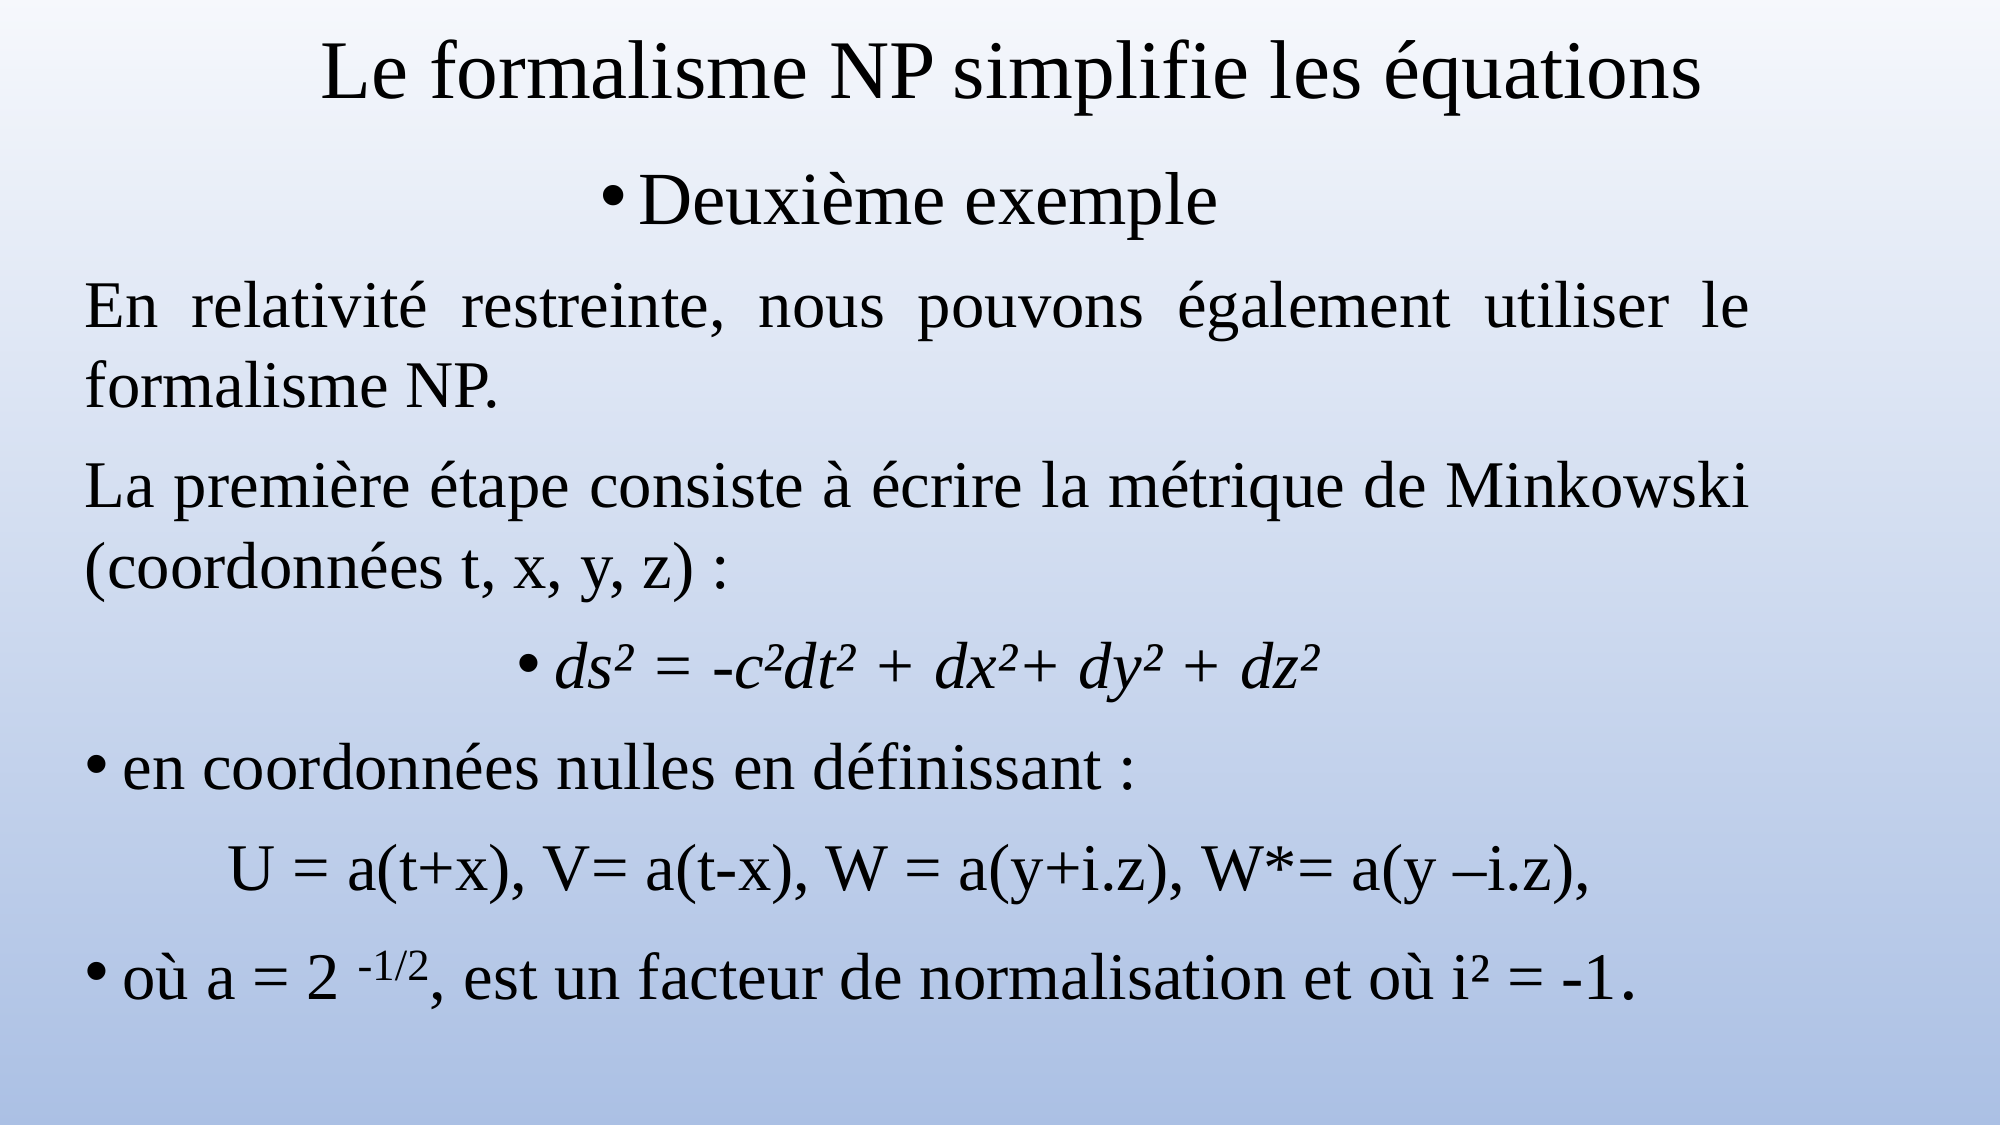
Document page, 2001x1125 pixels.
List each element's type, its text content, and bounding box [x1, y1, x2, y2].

list Deuxième exemple En relativité restreinte, nous pouvons également utiliser le formalisme NP. La première étape consiste à écrire la métrique de Minkowski (coordonnées t, x, y, z) : ds² = -c²dt² + dx²+ dy² + dz² en coordonnées nulles en définissant : U = a(t+x), V= a(t-x), W = a(y+i.z), W*= a(y –i.z), où a = 2 -1/2, est un facteur de normalisation et où i² = -1. [69, 141, 1942, 1125]
title Le formalisme NP simplifie les équations [150, 1, 1876, 141]
